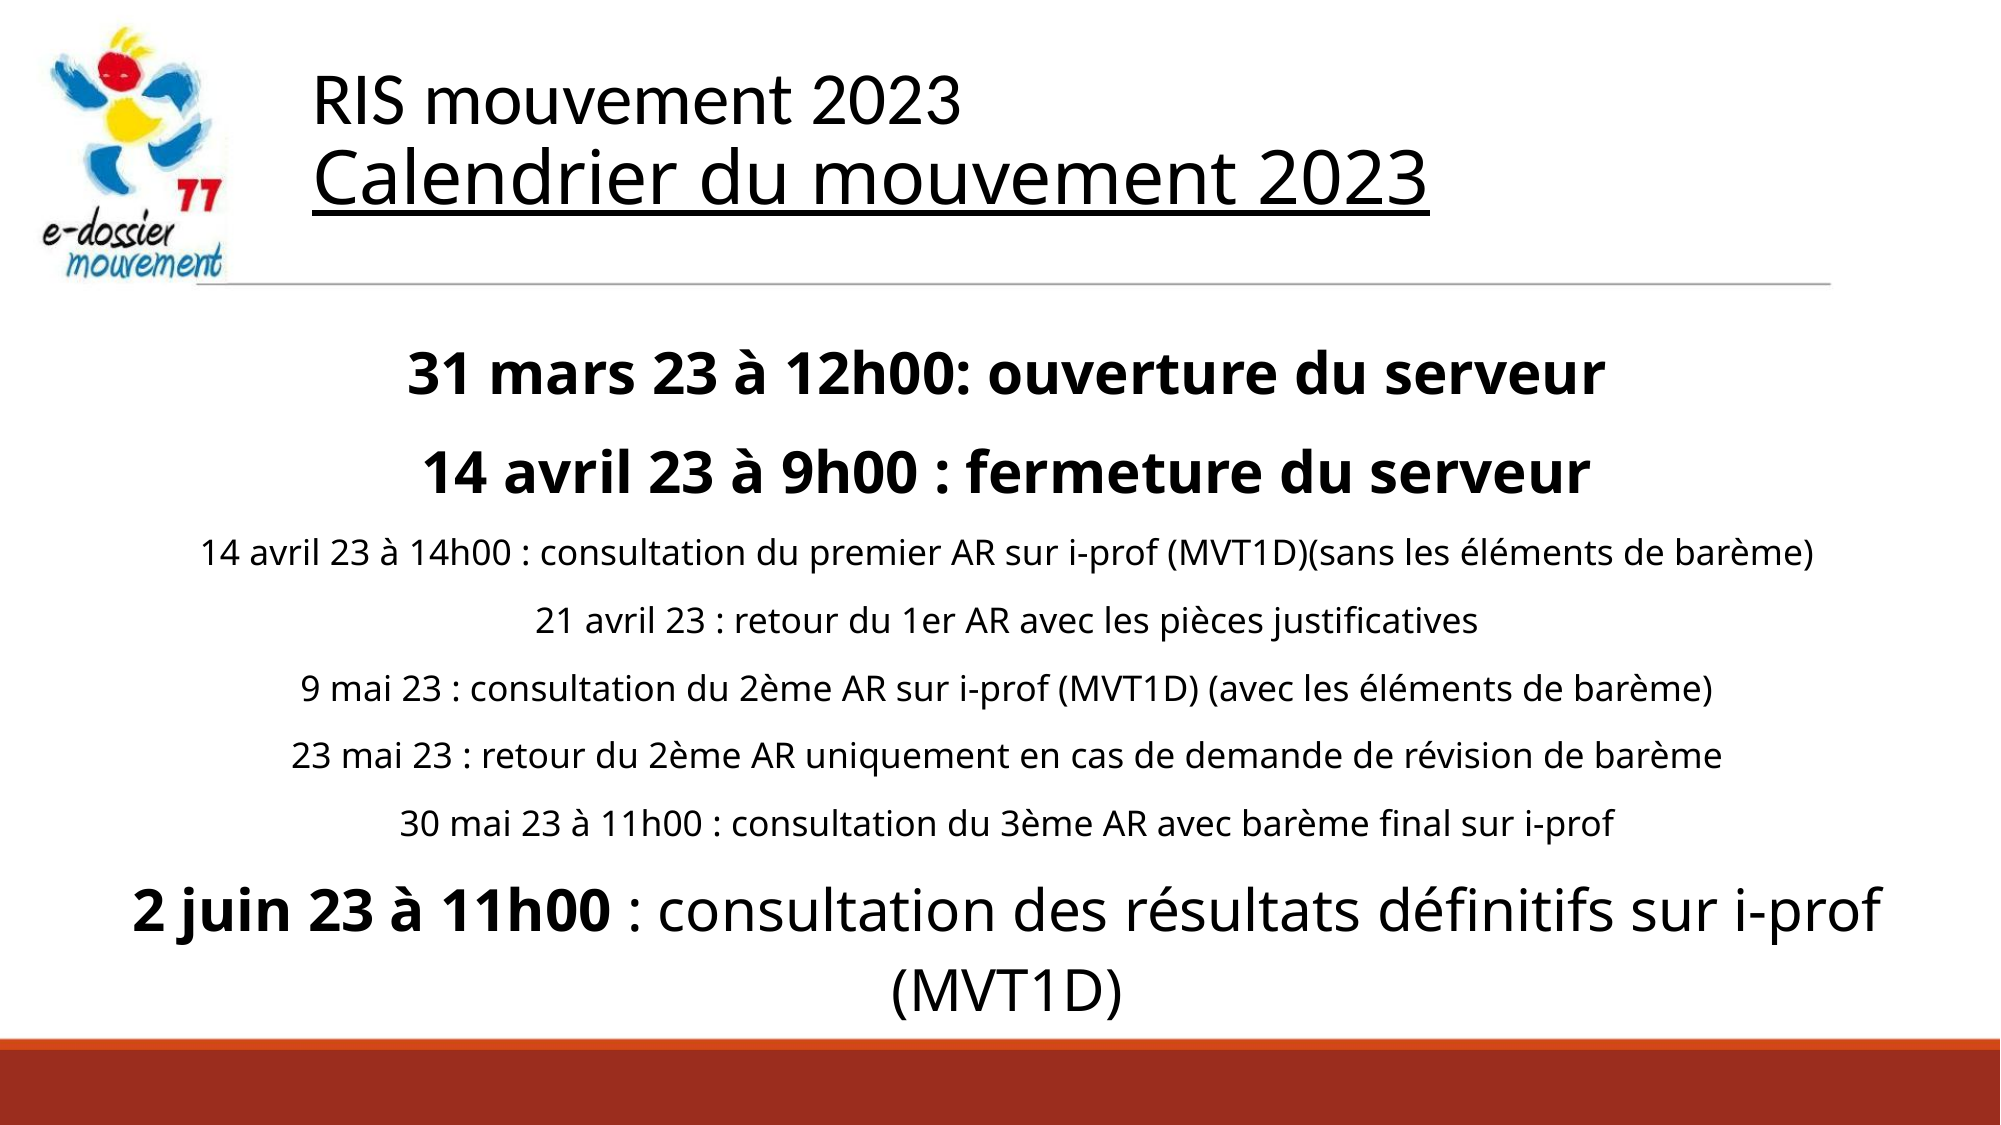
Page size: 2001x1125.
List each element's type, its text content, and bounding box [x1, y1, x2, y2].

text_box [0, 0, 2000, 1125]
text_box RIS mouvement 2023 Calendrier du mouvement 2023 [312, 29, 1864, 222]
text_box 31 mars 23 à 12h00: ouverture du serveur 14 avril 23 à 9h00 : fermeture du serveur 14 avril 23 à 14h00 : consultation du premier AR sur i-prof (MVT1D)(sans les éléments de barème) 21 avril 23 : retour du 1er AR avec les pièces justificatives 9 mai 23 : consultation du 2ème AR sur i-prof (MVT1D) (avec les éléments de barème) 23 mai 23 : retour du 2ème AR uniquement en cas de demande de révision de barème 30 mai 23 à 11h00 : consultation du 3ème AR avec barème final sur i-prof 2 juin 23 à 11h00 : consultation des résultats définitifs sur i-prof (MVT1D) [68, 321, 1946, 1085]
